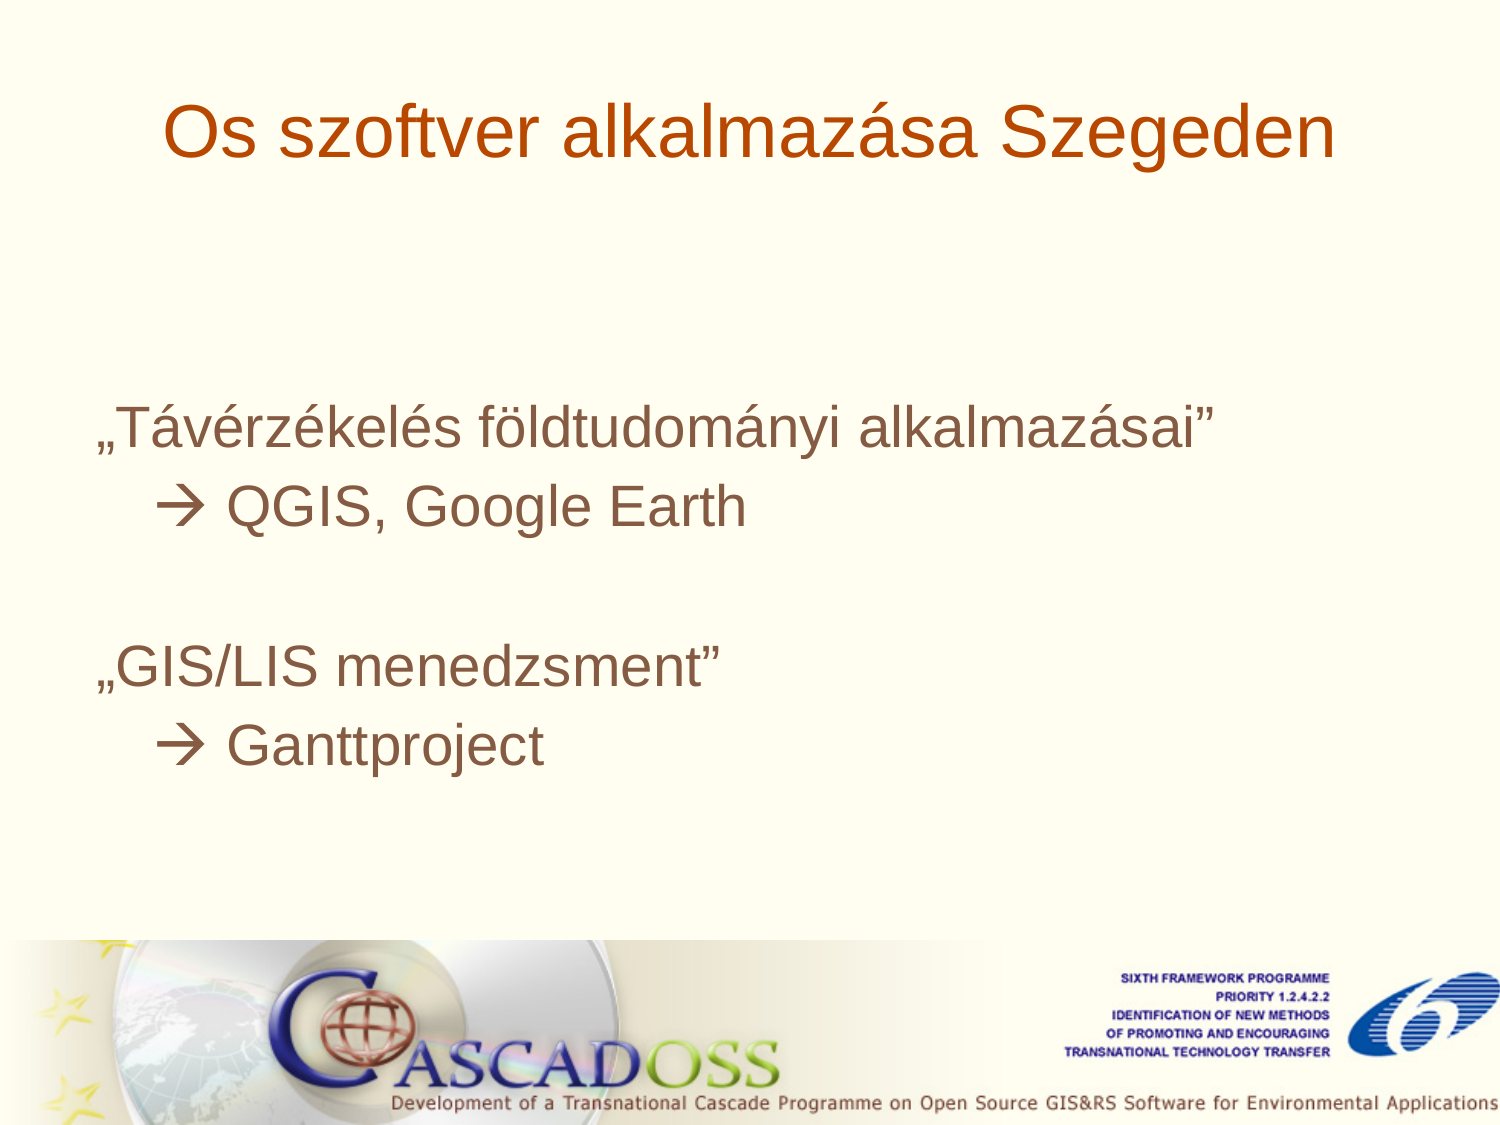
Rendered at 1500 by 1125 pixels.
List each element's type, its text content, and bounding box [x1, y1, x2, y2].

picture [0, 940, 1500, 1125]
list „Távérzékelés földtudományi alkalmazásai”  QGIS, Google Earth „GIS/LIS menedzsment”  Ganttproject [81, 386, 1483, 977]
title Os szoftver alkalmazása Szegeden [49, 37, 1451, 225]
